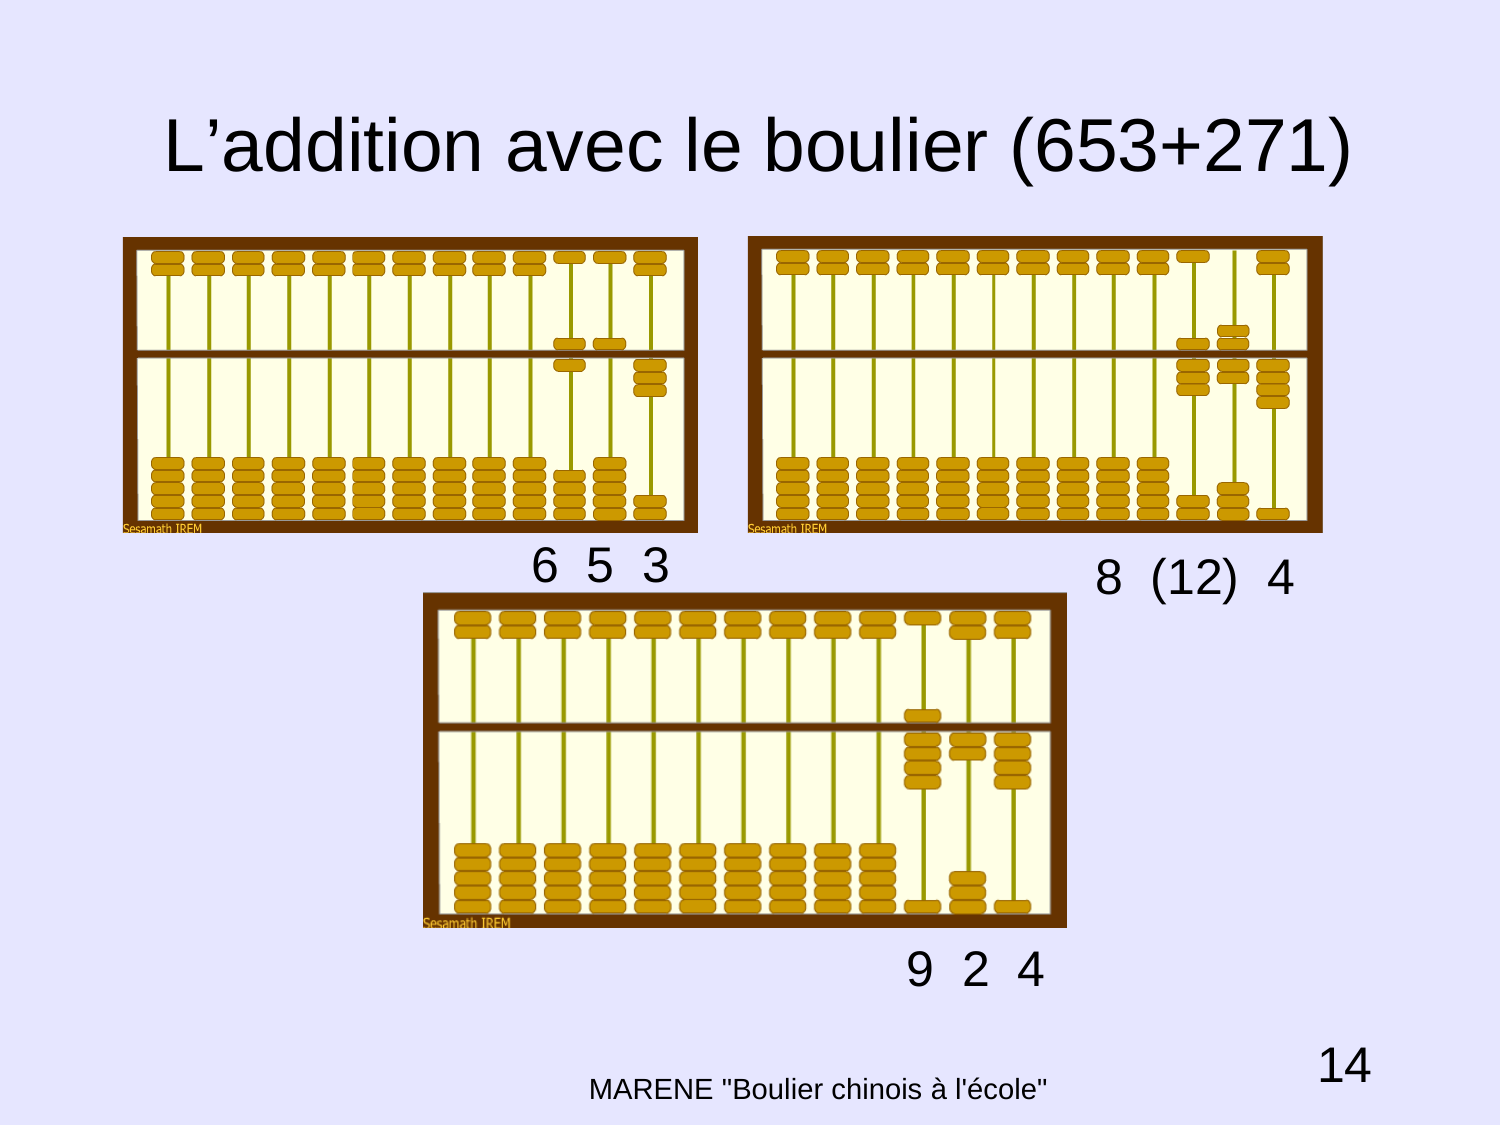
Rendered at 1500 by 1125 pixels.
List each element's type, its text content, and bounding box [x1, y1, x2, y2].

text_box 8 (12) 4 [985, 537, 1311, 613]
chart [423, 592, 1069, 929]
title L’addition avec le boulier (653+271) [59, 47, 1460, 235]
chart [747, 236, 1323, 534]
text_box 9 2 4 [735, 928, 1061, 1004]
text_box 6 5 3 [360, 524, 686, 601]
chart [122, 237, 698, 534]
